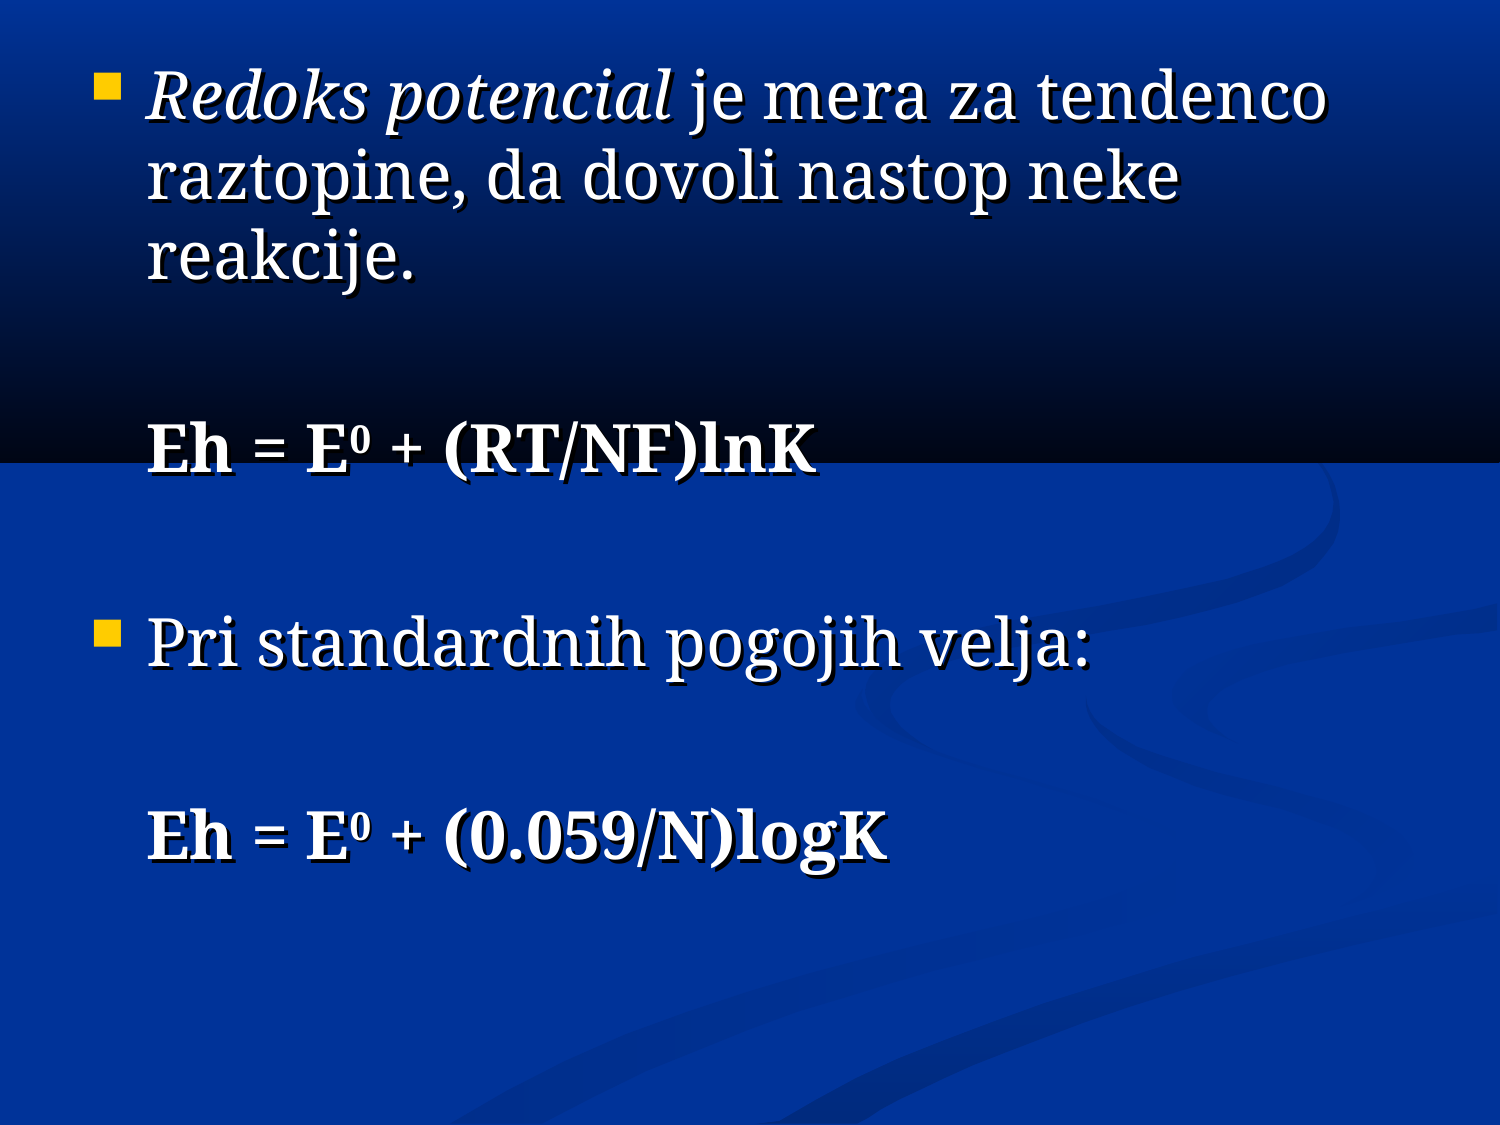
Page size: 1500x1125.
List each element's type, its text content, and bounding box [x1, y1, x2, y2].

list Redoks potencial je mera za tendenco raztopine, da dovoli nastop neke reakcije. Eh = E0 + (RT/NF)lnK Pri standardnih pogojih velja: Eh = E0 + (0.059/N)logK [75, 45, 1426, 1006]
